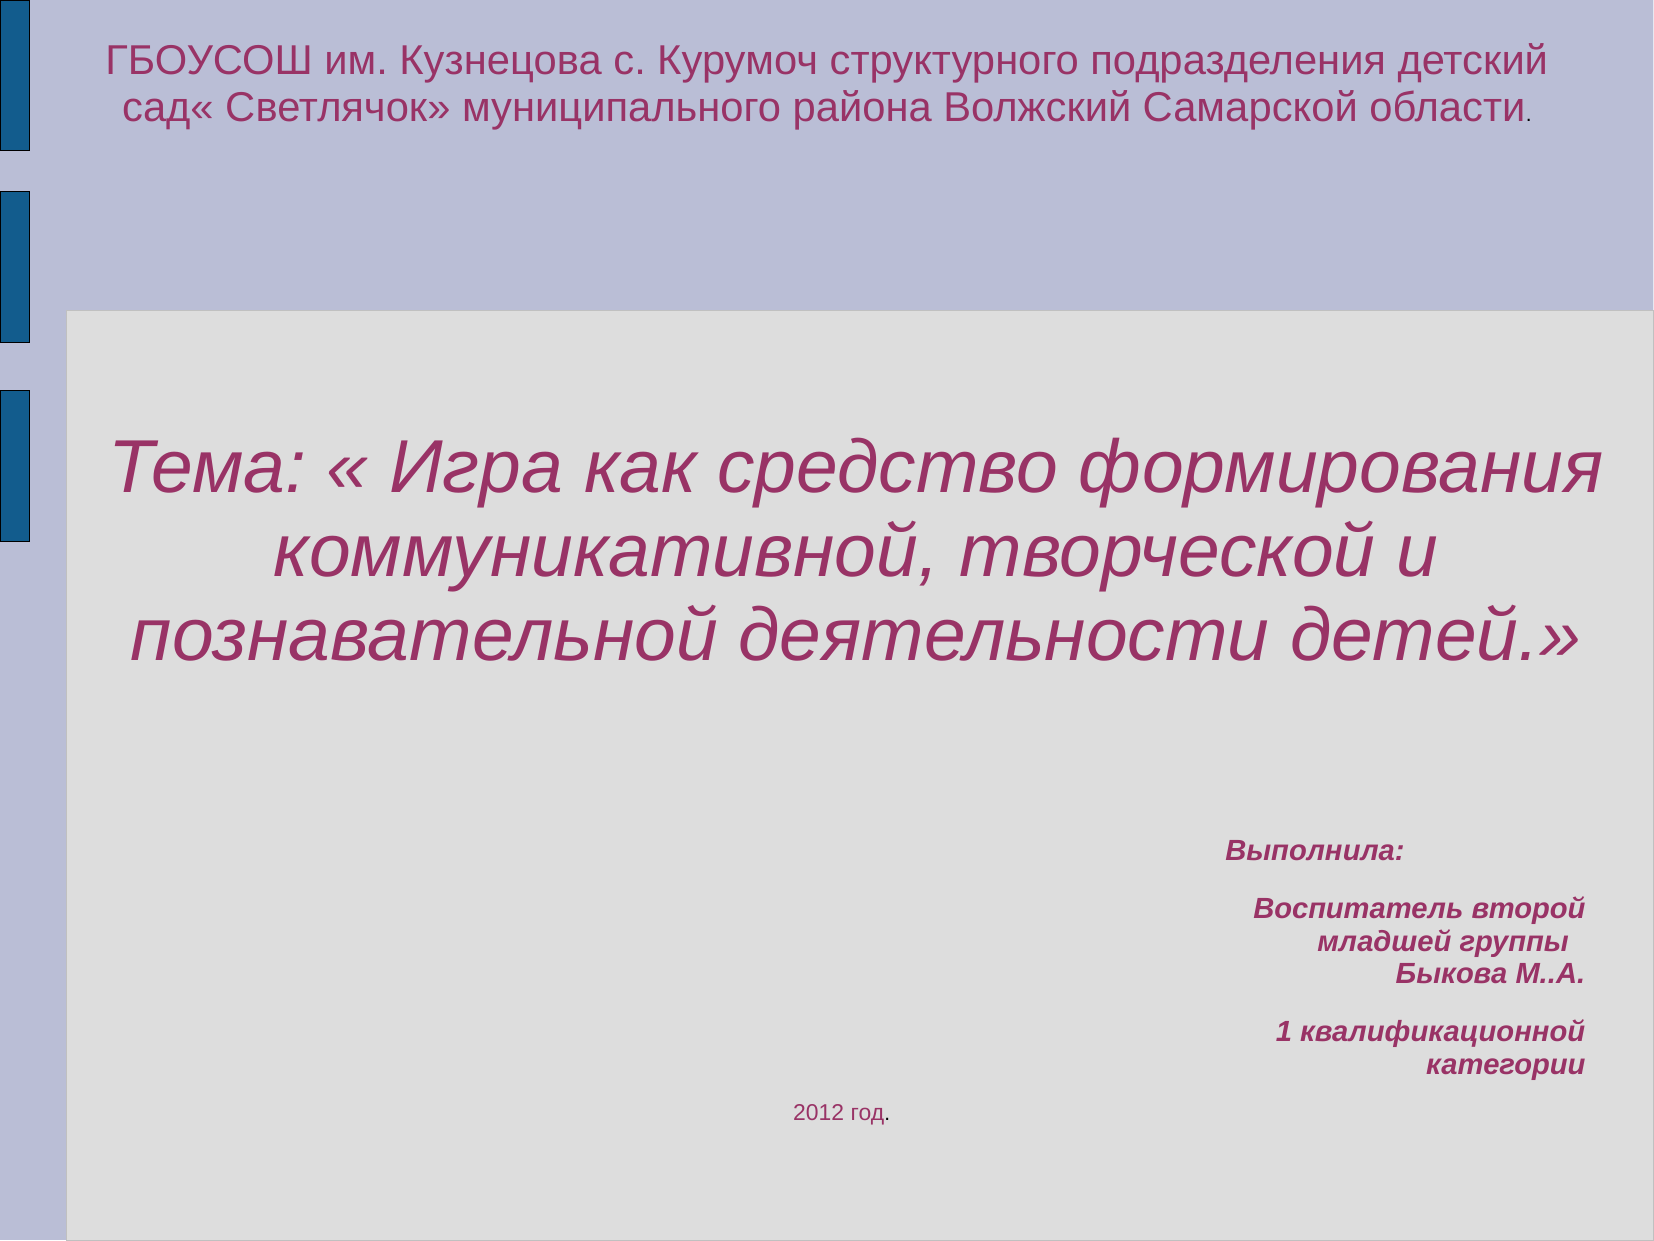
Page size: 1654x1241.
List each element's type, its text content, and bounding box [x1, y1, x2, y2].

text_box Тема: « Игра как средство формирования коммуникативной, творческой и познавательной деятельности детей.» [29, 147, 1654, 1241]
text_box 2012 год. [767, 1092, 916, 1211]
text_box ГБОУСОШ им. Кузнецова с. Курумоч структурного подразделения детский сад« Светлячок» муниципального района Волжский Самарской области. [88, 29, 1565, 325]
text_box Выполнила: Воспитатель второй младшей группы Быкова М..А. 1 квалификационной категории [1210, 826, 1601, 1241]
